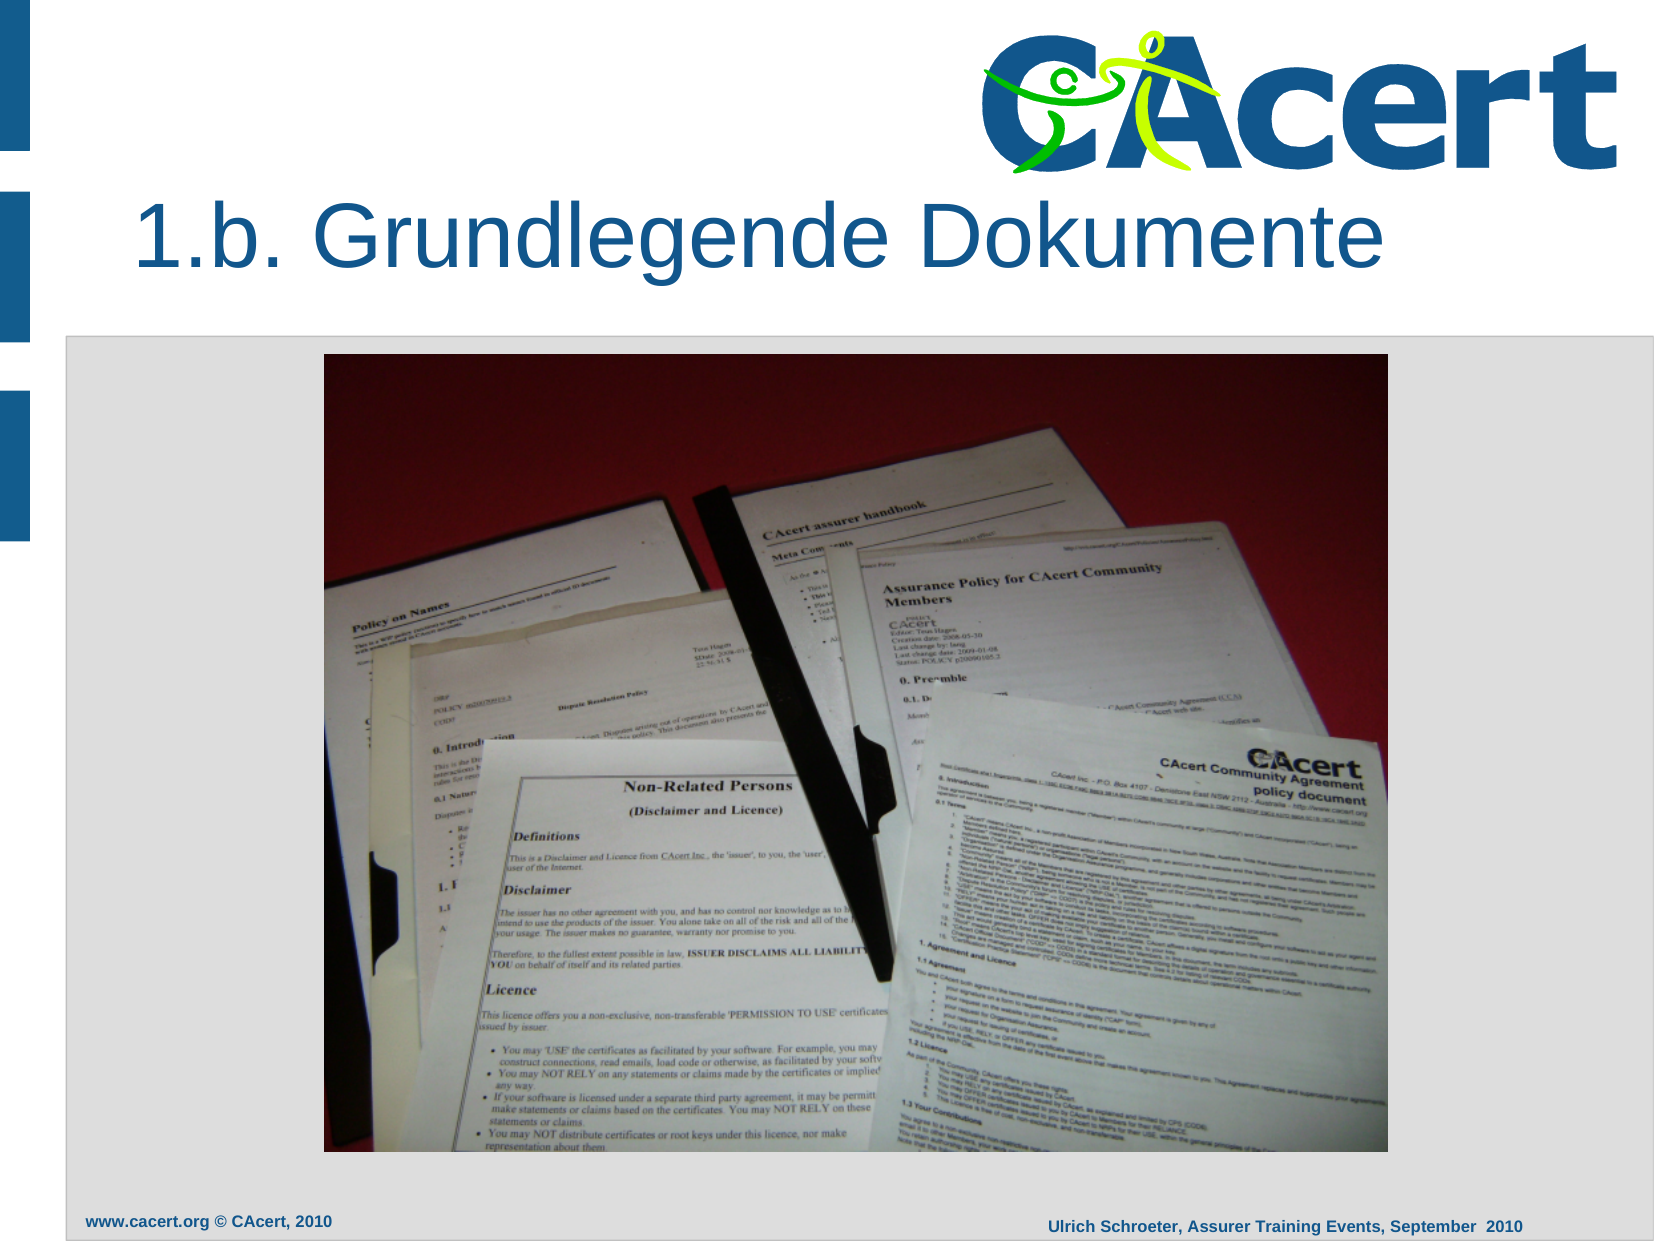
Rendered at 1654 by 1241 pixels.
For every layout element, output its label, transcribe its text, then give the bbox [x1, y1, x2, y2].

picture [324, 354, 1388, 1152]
text_box 1.b. Grundlegende Dokumente [118, 177, 1403, 295]
